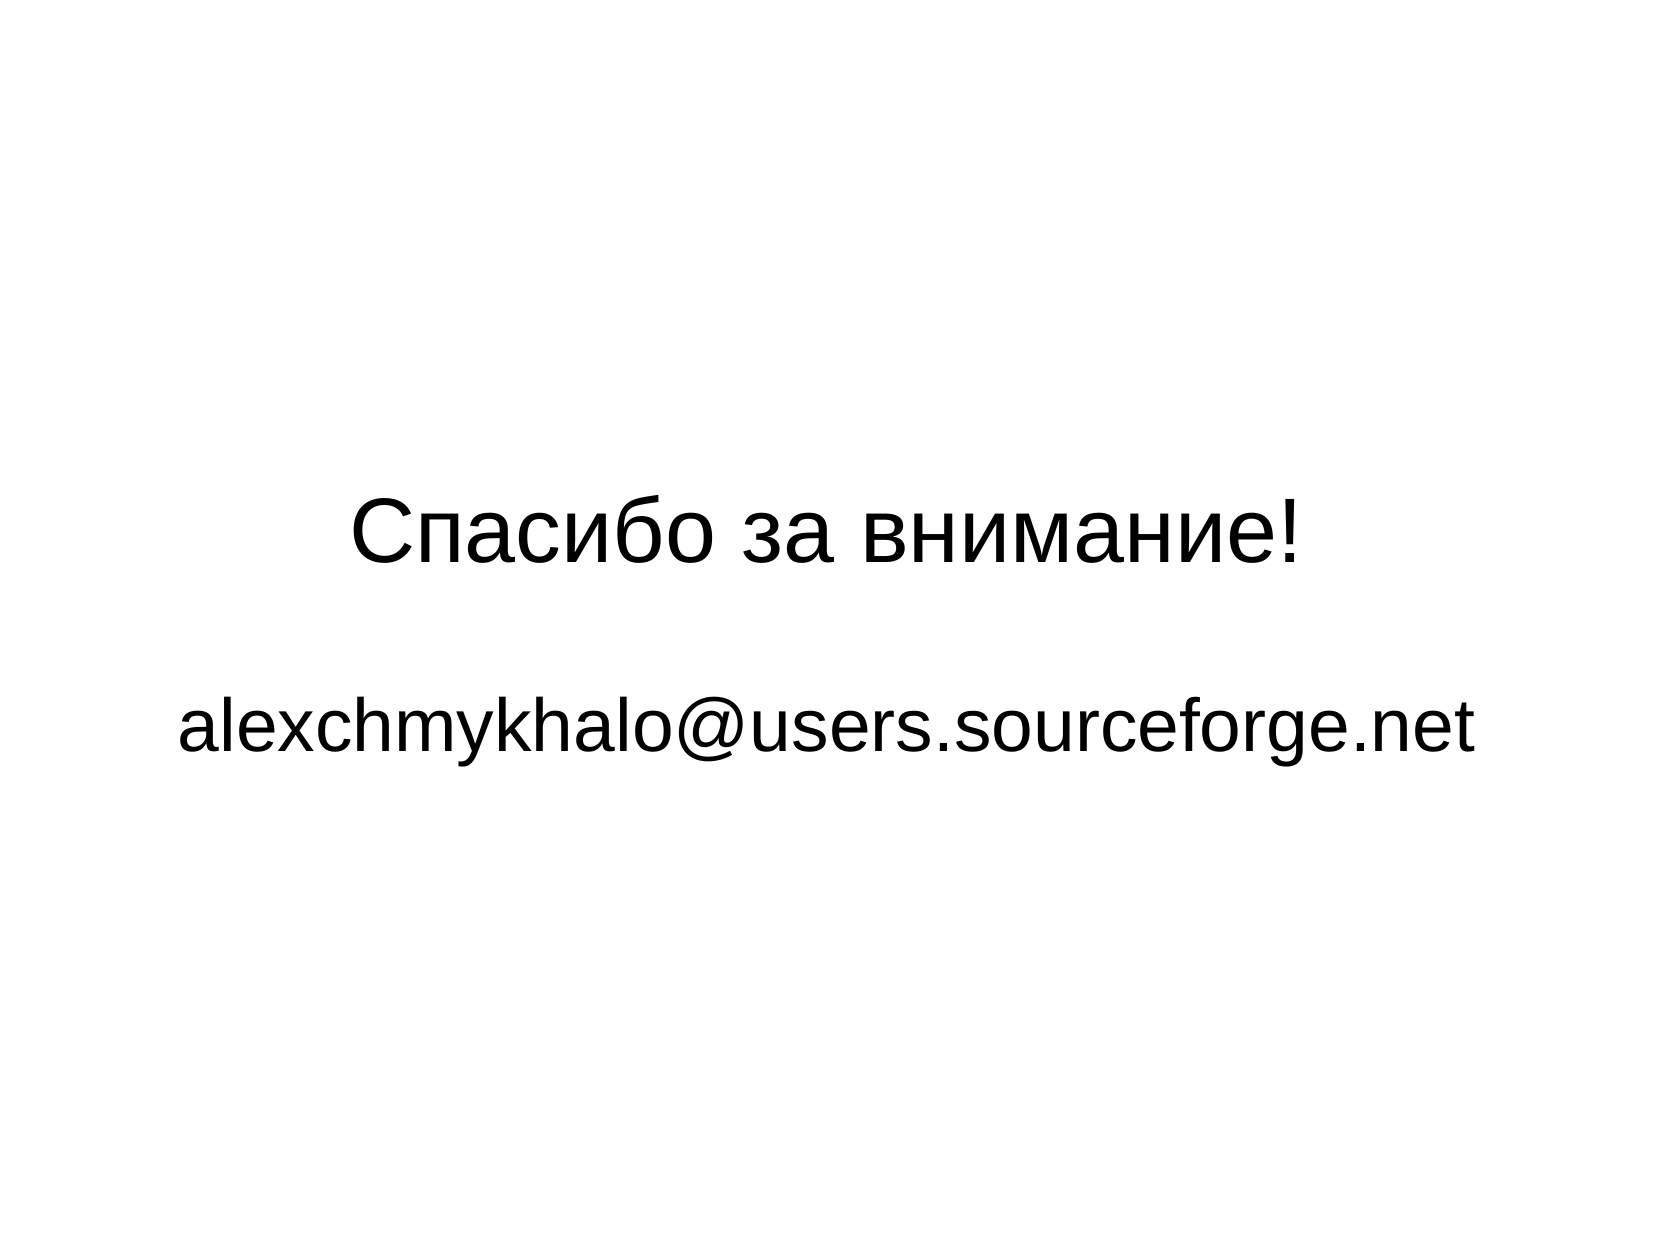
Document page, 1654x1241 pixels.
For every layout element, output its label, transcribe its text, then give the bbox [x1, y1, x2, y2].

title Спасибо за внимание! alexchmykhalo@users.sourceforge.net [29, 59, 1624, 1184]
